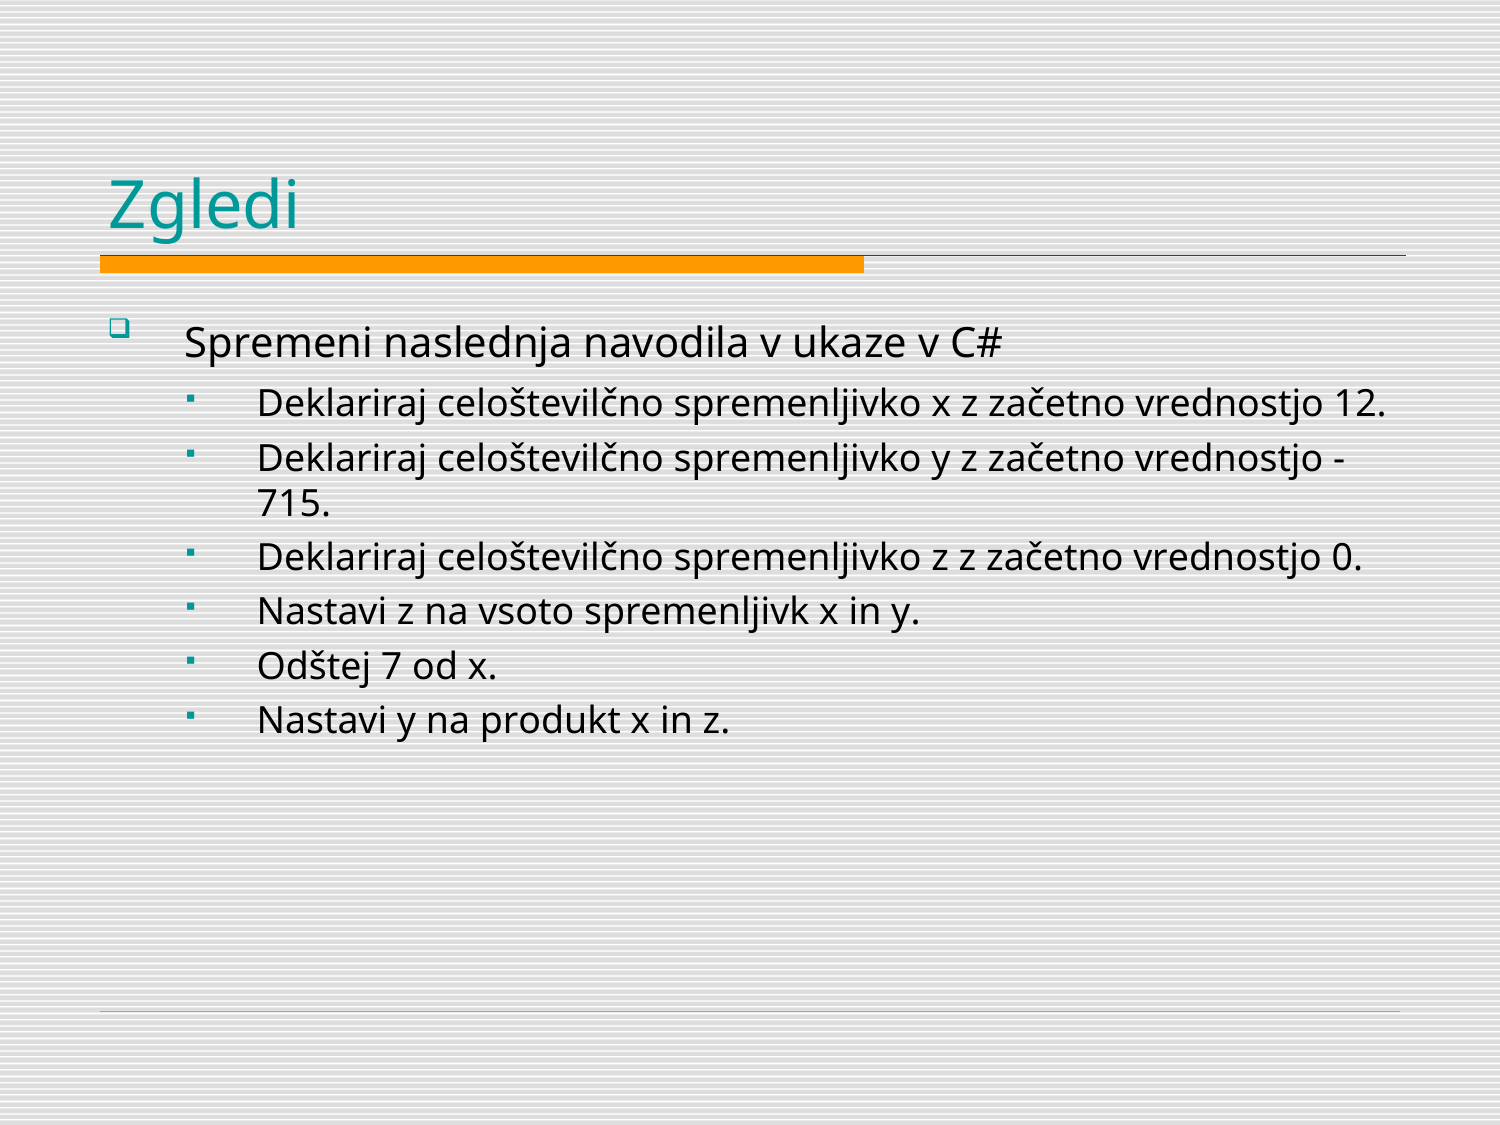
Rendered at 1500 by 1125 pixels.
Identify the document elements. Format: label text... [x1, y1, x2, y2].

picture [0, 0, 1500, 1125]
title Zgledi [94, 49, 1407, 250]
list Spremeni naslednja navodila v ukaze v C# Deklariraj celoštevilčno spremenljivko x z začetno vrednostjo 12. Deklariraj celoštevilčno spremenljivko y z začetno vrednostjo -715. Deklariraj celoštevilčno spremenljivko z z začetno vrednostjo 0. Nastavi z na vsoto spremenljivk x in y. Odštej 7 od x. Nastavi y na produkt x in z. [92, 287, 1406, 988]
